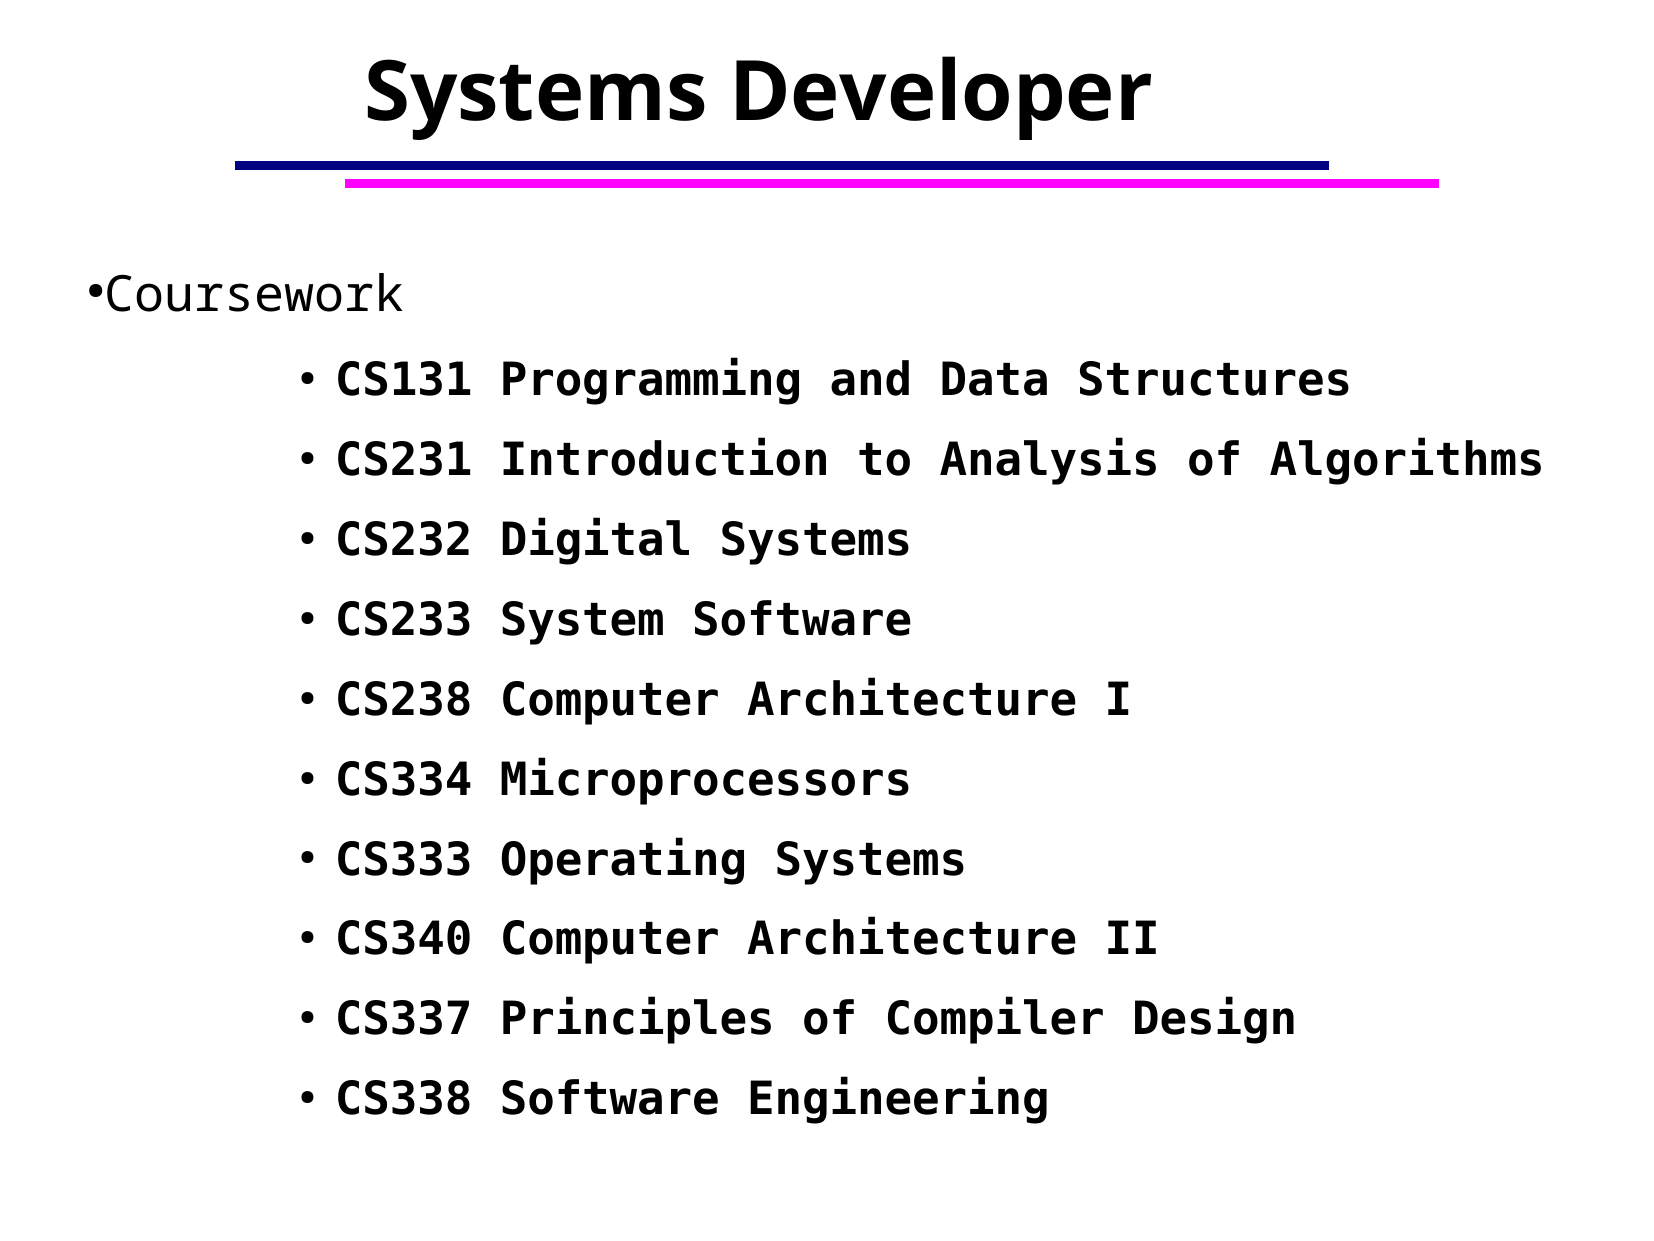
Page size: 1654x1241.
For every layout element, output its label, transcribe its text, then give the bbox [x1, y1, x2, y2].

text_box Systems Developer [364, 31, 1466, 139]
text_box Coursework CS131 Programming and Data Structures CS231 Introduction to Analysis of Algorithms CS232 Digital Systems CS233 System Software CS238 Computer Architecture I CS334 Microprocessors CS333 Operating Systems CS340 Computer Architecture II CS337 Principles of Compiler Design CS338 Software Engineering [86, 224, 1600, 1167]
